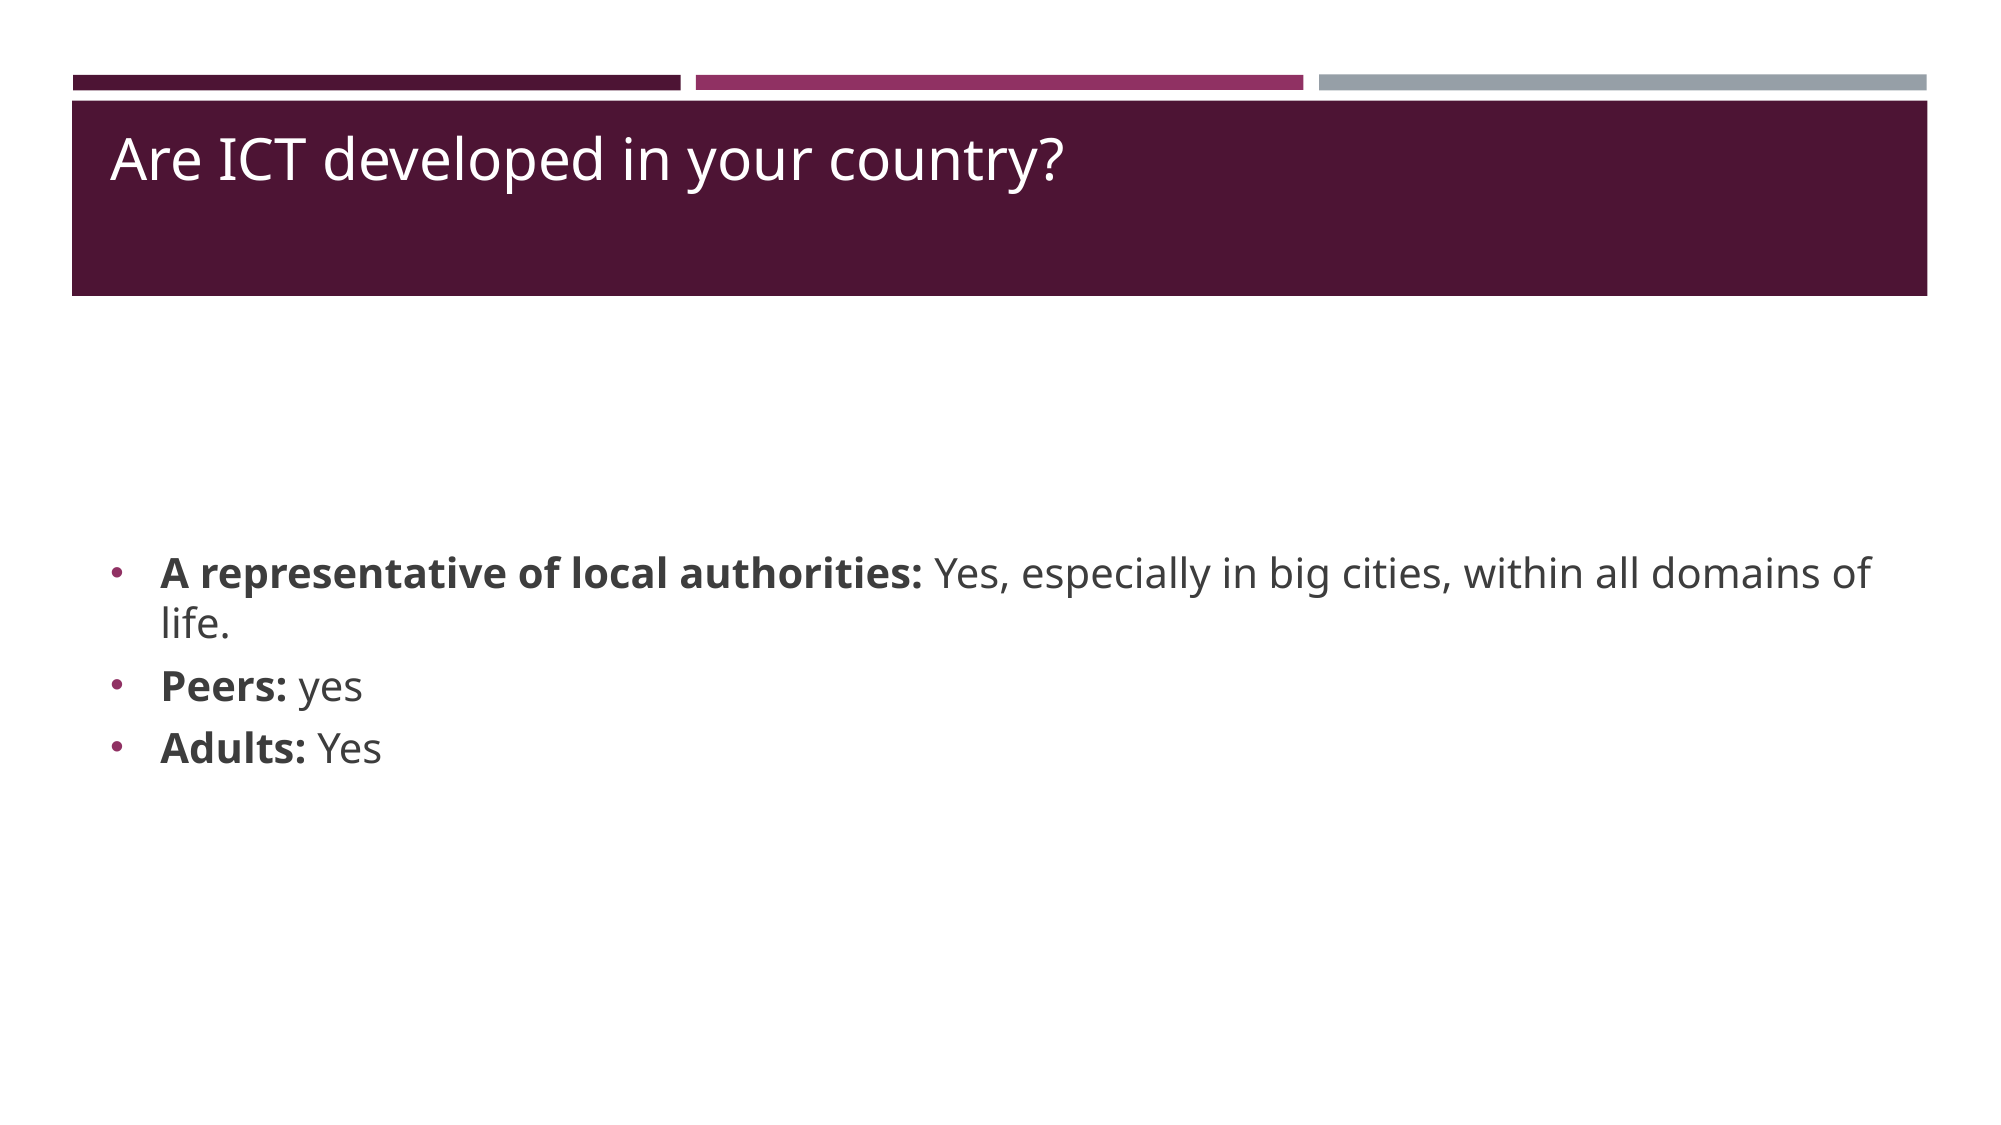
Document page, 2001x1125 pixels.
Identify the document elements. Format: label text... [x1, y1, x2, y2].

list A representative of local authorities: Yes, especially in big cities, within all domains of life. Peers: yes Adults: Yes [95, 357, 1905, 962]
title Are ICT developed in your country? [95, 115, 1905, 282]
